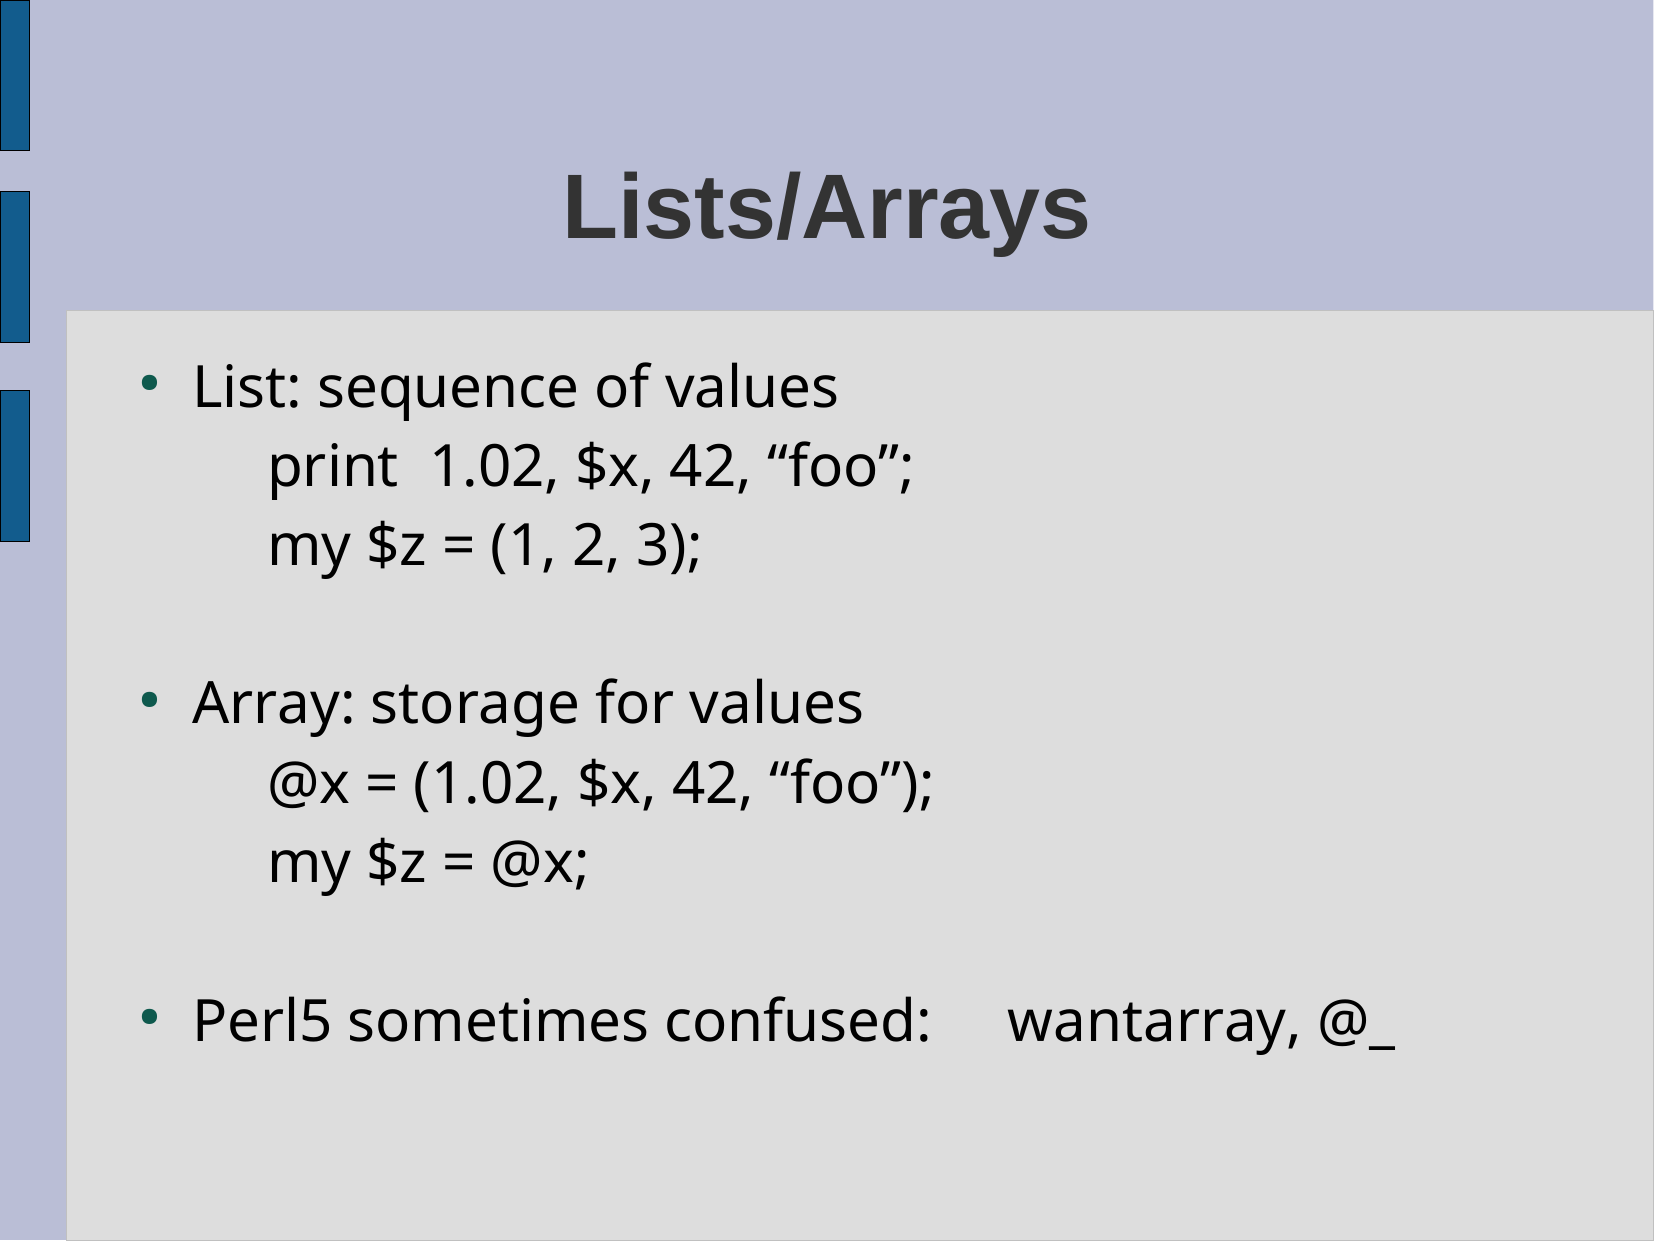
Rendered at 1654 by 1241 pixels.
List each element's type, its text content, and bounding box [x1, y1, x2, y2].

list List: sequence of values print 1.02, $x, 42, “foo”; my $z = (1, 2, 3); Array: storage for values @x = (1.02, $x, 42, “foo”); my $z = @x; Perl5 sometimes confused: wantarray, @_ [121, 344, 1534, 1187]
title Lists/Arrays [121, 102, 1534, 311]
